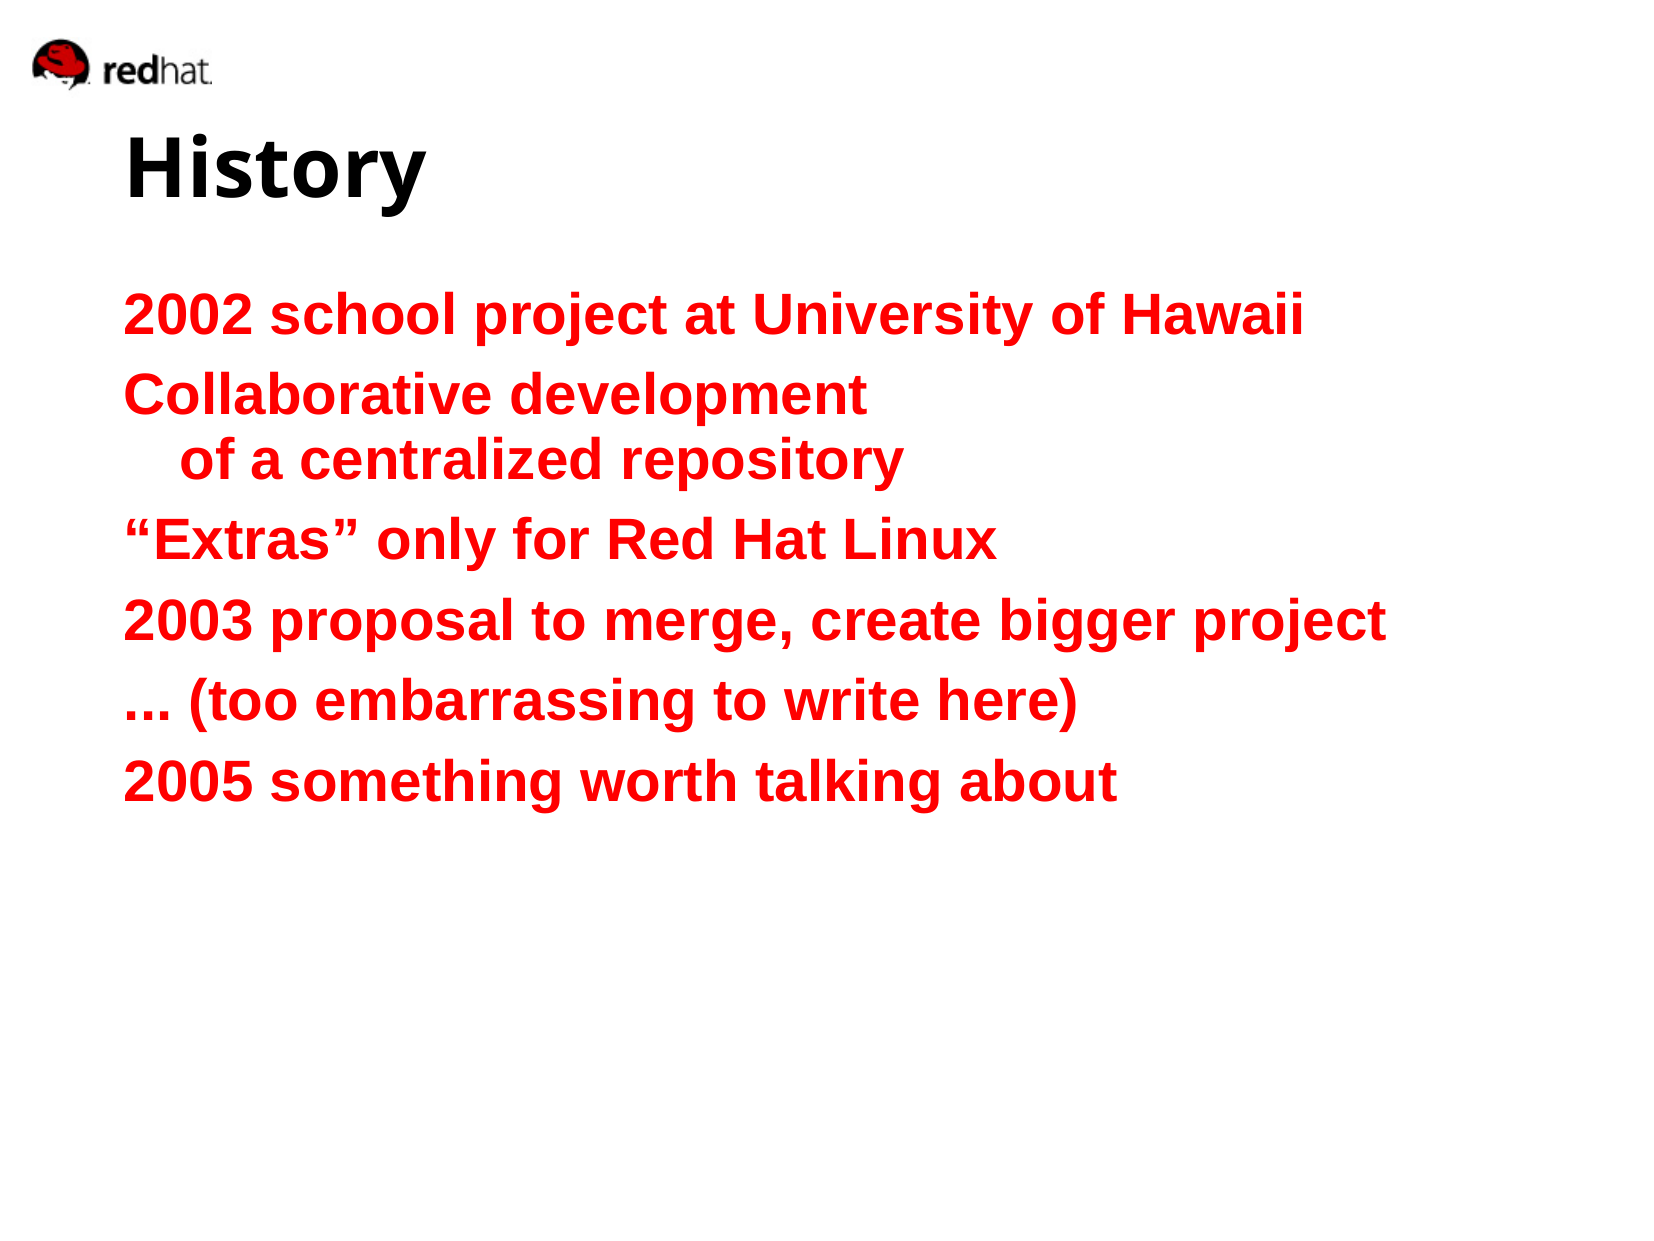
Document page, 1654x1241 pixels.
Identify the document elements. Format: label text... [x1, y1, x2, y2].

picture [31, 37, 212, 98]
list 2002 school project at University of Hawaii Collaborative development of a centralized repository “Extras” only for Red Hat Linux 2003 proposal to merge, create bigger project ... (too embarrassing to write here) 2005 something worth talking about [123, 281, 1529, 1149]
title History [123, 110, 1529, 221]
